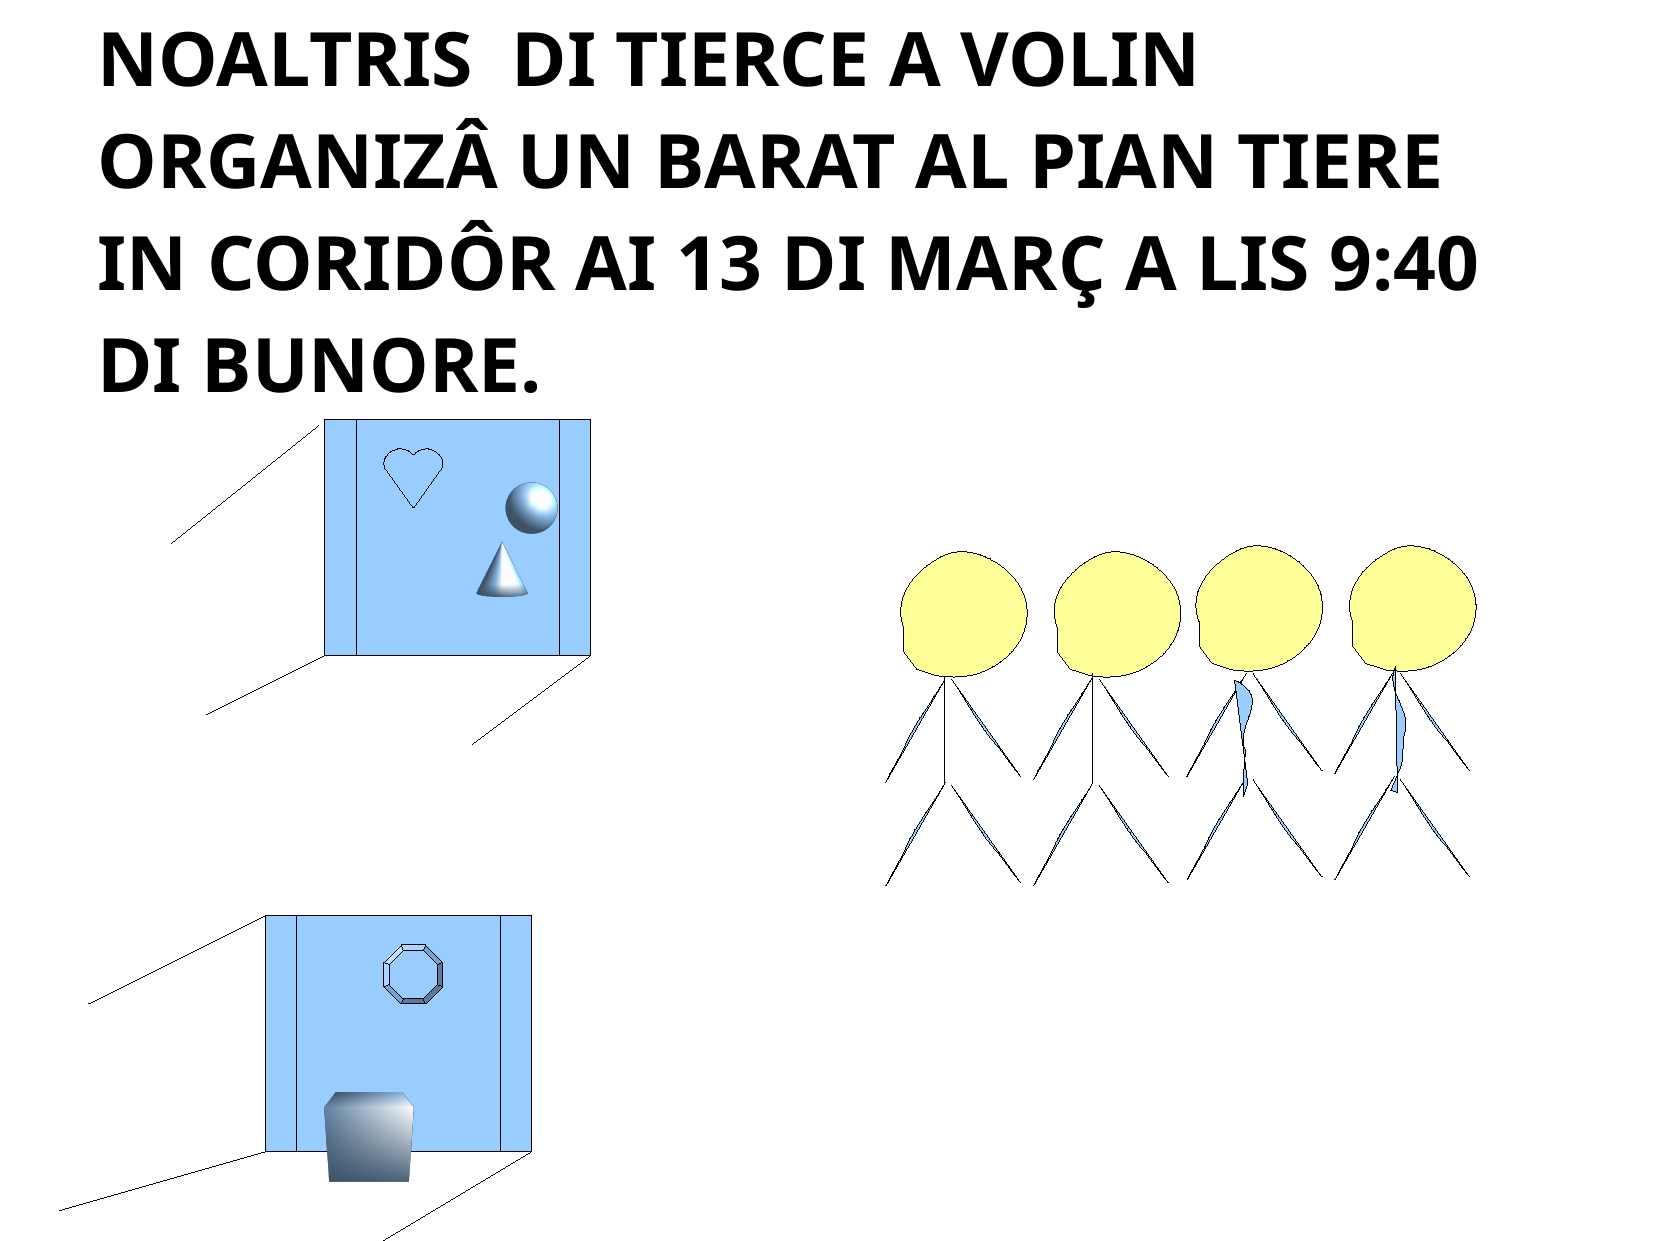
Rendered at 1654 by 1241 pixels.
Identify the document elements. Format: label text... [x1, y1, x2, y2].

text_box [1195, 545, 1323, 672]
text_box [266, 915, 532, 1152]
text_box [1400, 779, 1470, 877]
text_box [1253, 779, 1323, 877]
text_box [951, 785, 1021, 883]
text_box [1099, 785, 1169, 883]
text_box [1253, 673, 1323, 771]
text_box [1334, 545, 1477, 880]
text_box NOALTRIS DI TIERCE A VOLIN ORGANIZÂ UN BARAT AL PIAN TIERE IN CORIDÔR AI 13 DI MARÇ A LIS 9:40 DI BUNORE. [82, 0, 1560, 356]
text_box [1099, 679, 1169, 777]
text_box [1400, 673, 1470, 771]
text_box [951, 679, 1021, 777]
text_box [885, 551, 1028, 886]
text_box [1186, 673, 1253, 880]
text_box [1033, 551, 1181, 886]
text_box [325, 419, 591, 656]
